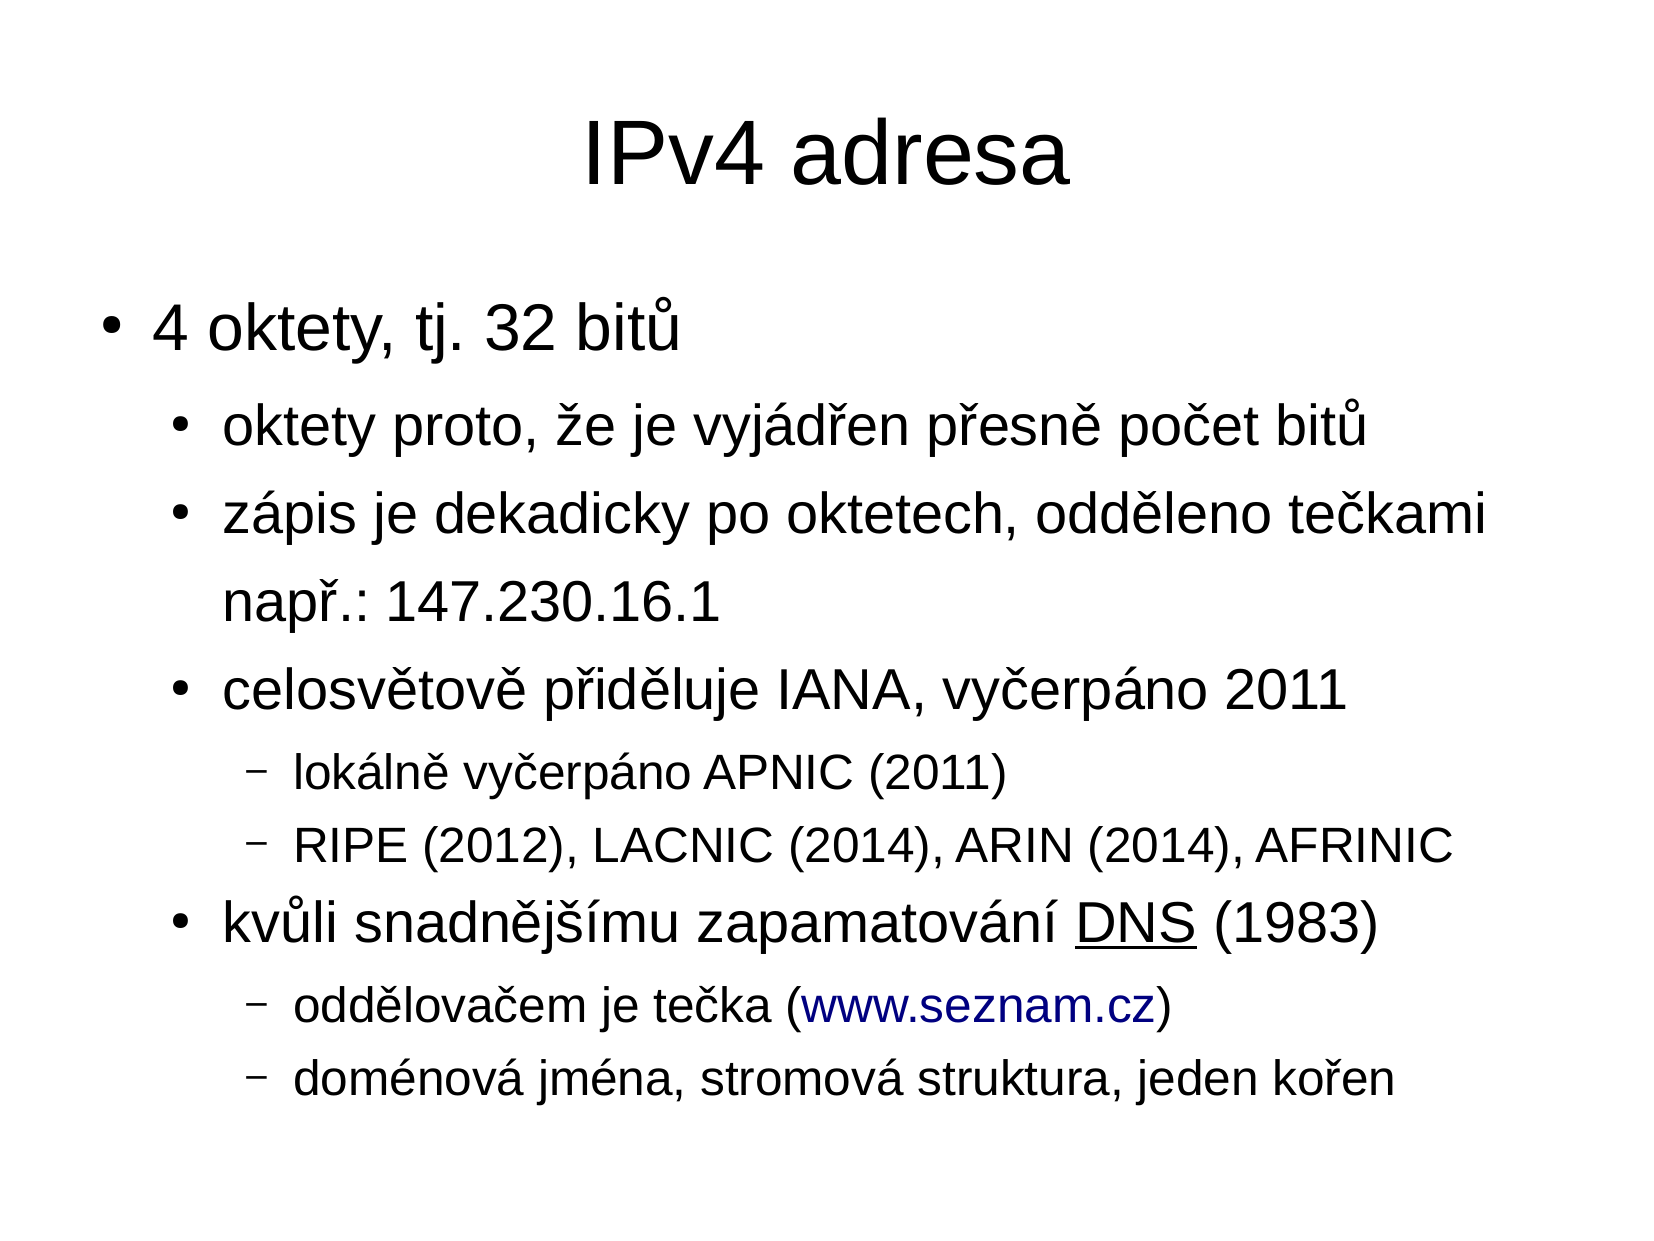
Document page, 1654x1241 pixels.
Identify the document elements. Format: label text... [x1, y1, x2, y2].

list 4 oktety, tj. 32 bitů oktety proto, že je vyjádřen přesně počet bitů zápis je dekadicky po oktetech, odděleno tečkami např.: 147.230.16.1 celosvětově přiděluje IANA, vyčerpáno 2011 lokálně vyčerpáno APNIC (2011) RIPE (2012), LACNIC (2014), ARIN (2014), AFRINIC kvůli snadnějšímu zapamatování DNS (1983) oddělovačem je tečka (www.seznam.cz) doménová jména, stromová struktura, jeden kořen [82, 290, 1571, 1109]
title IPv4 adresa [82, 49, 1571, 257]
